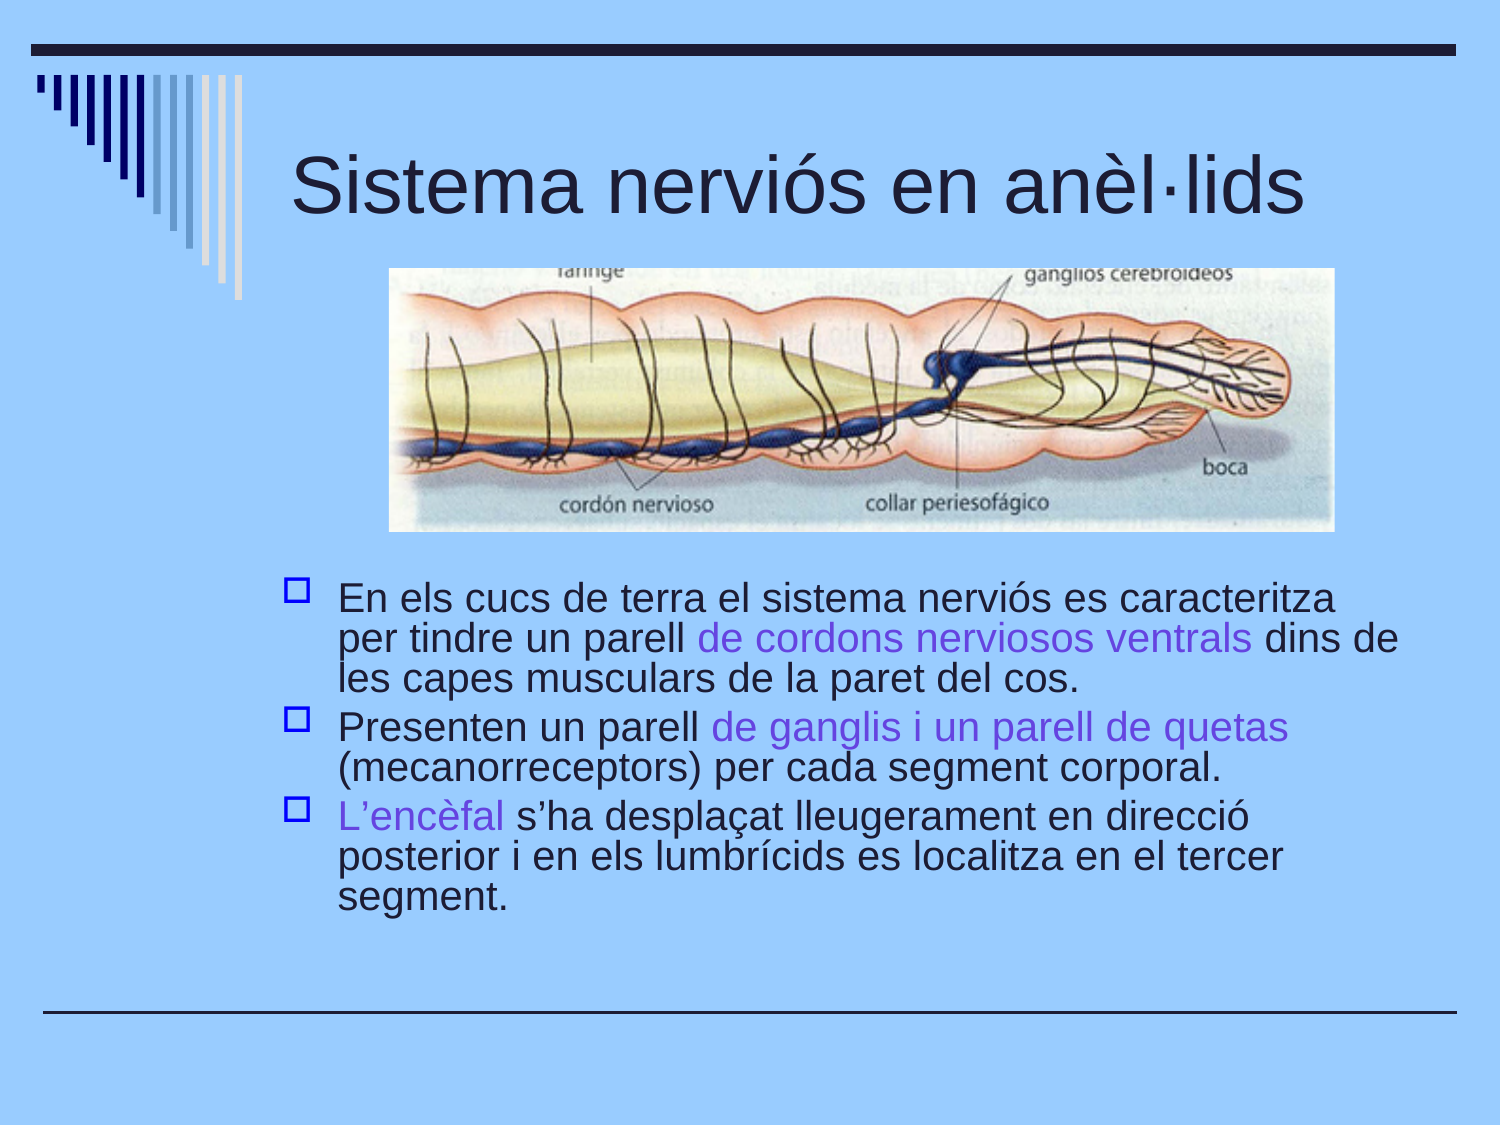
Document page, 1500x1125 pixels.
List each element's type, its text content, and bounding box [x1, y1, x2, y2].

text_box [388, 268, 1335, 532]
list En els cucs de terra el sistema nerviós es caracteritza per tindre un parell de cordons nerviosos ventrals dins de les capes musculars de la paret del cos. Presenten un parell de ganglis i un parell de quetas (mecanorreceptors) per cada segment corporal. L’encèfal s’ha desplaçat lleugerament en direcció posterior i en els lumbrícids es localitza en el tercer segment. [266, 572, 1417, 927]
title Sistema nerviós en anèl·lids [274, 75, 1425, 288]
